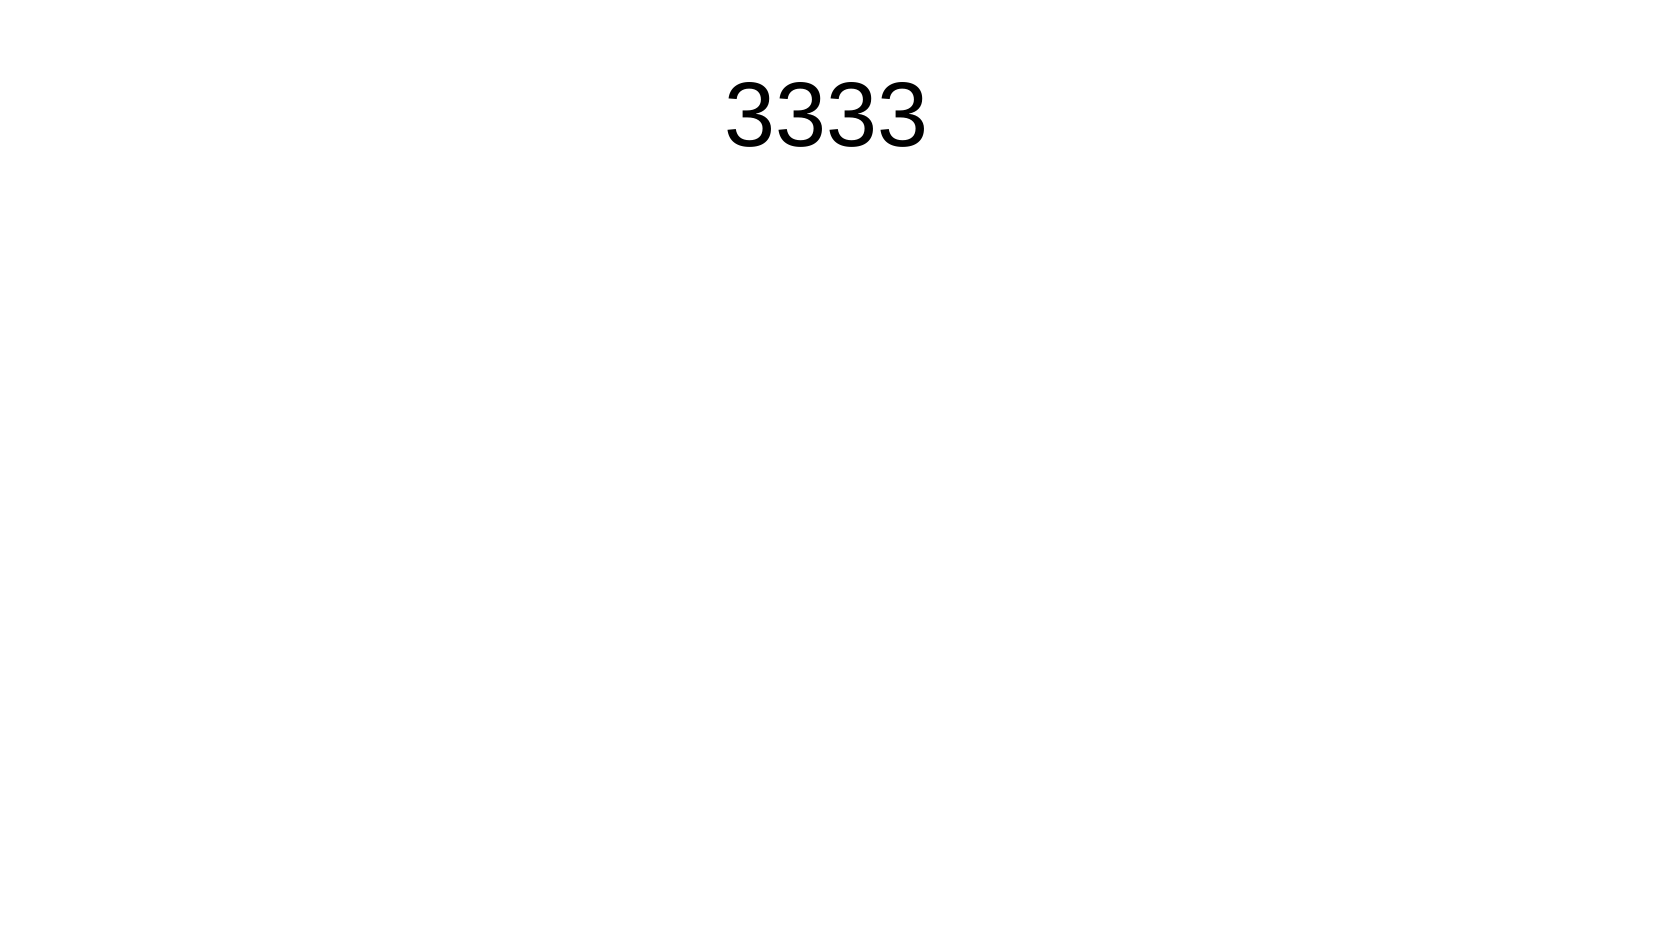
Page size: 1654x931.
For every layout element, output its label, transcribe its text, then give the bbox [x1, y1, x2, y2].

title 3333 [82, 37, 1571, 193]
